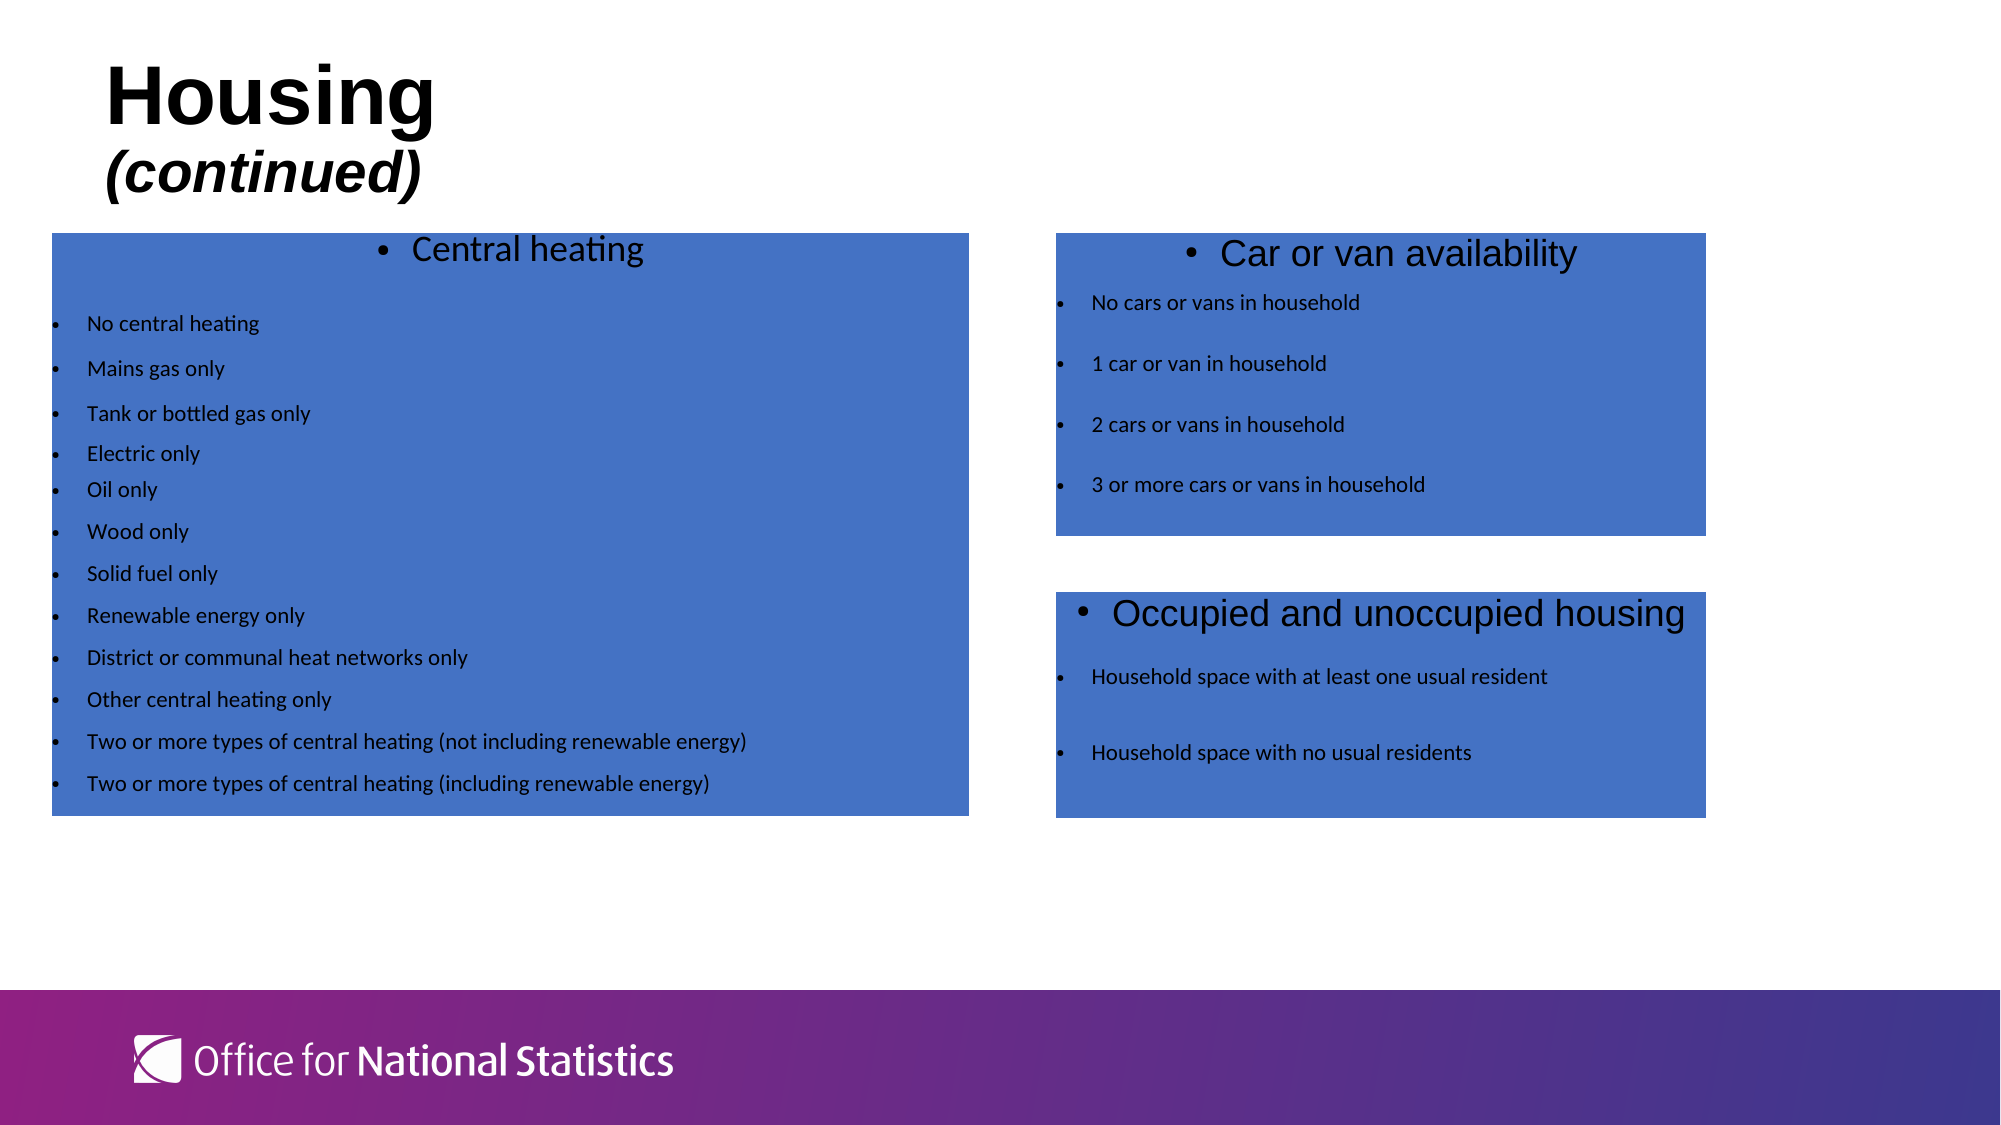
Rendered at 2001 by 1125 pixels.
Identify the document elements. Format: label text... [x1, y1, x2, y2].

table_cell Renewable energy only [52, 606, 969, 648]
table_header Occupied and unoccupied housing [1056, 592, 1706, 668]
table_cell Two or more types of central heating (not including renewable energy) [52, 732, 969, 774]
table_cell Electric only [52, 445, 969, 481]
table_cell Mains gas only [52, 359, 969, 404]
table_cell No cars or vans in household [1056, 294, 1706, 354]
table_cell Other central heating only [52, 690, 969, 732]
table_header Car or van availability [1056, 233, 1706, 294]
table_cell 1 car or van in household [1056, 354, 1706, 415]
table_cell No central heating [52, 315, 969, 359]
table_cell Household space with at least one usual resident [1056, 668, 1706, 743]
table_cell Tank or bottled gas only [52, 404, 969, 445]
table_cell Household space with no usual residents [1056, 743, 1706, 818]
table_cell 3 or more cars or vans in household [1056, 475, 1706, 536]
table_cell Solid fuel only [52, 564, 969, 606]
title Housing (continued) [105, 44, 1834, 215]
table_cell Oil only [52, 481, 969, 522]
table_cell Wood only [52, 522, 969, 564]
table_cell District or communal heat networks only [52, 648, 969, 690]
table_header Central heating [52, 233, 969, 315]
table_cell 2 cars or vans in household [1056, 415, 1706, 475]
table_cell Two or more types of central heating (including renewable energy) [52, 774, 969, 816]
